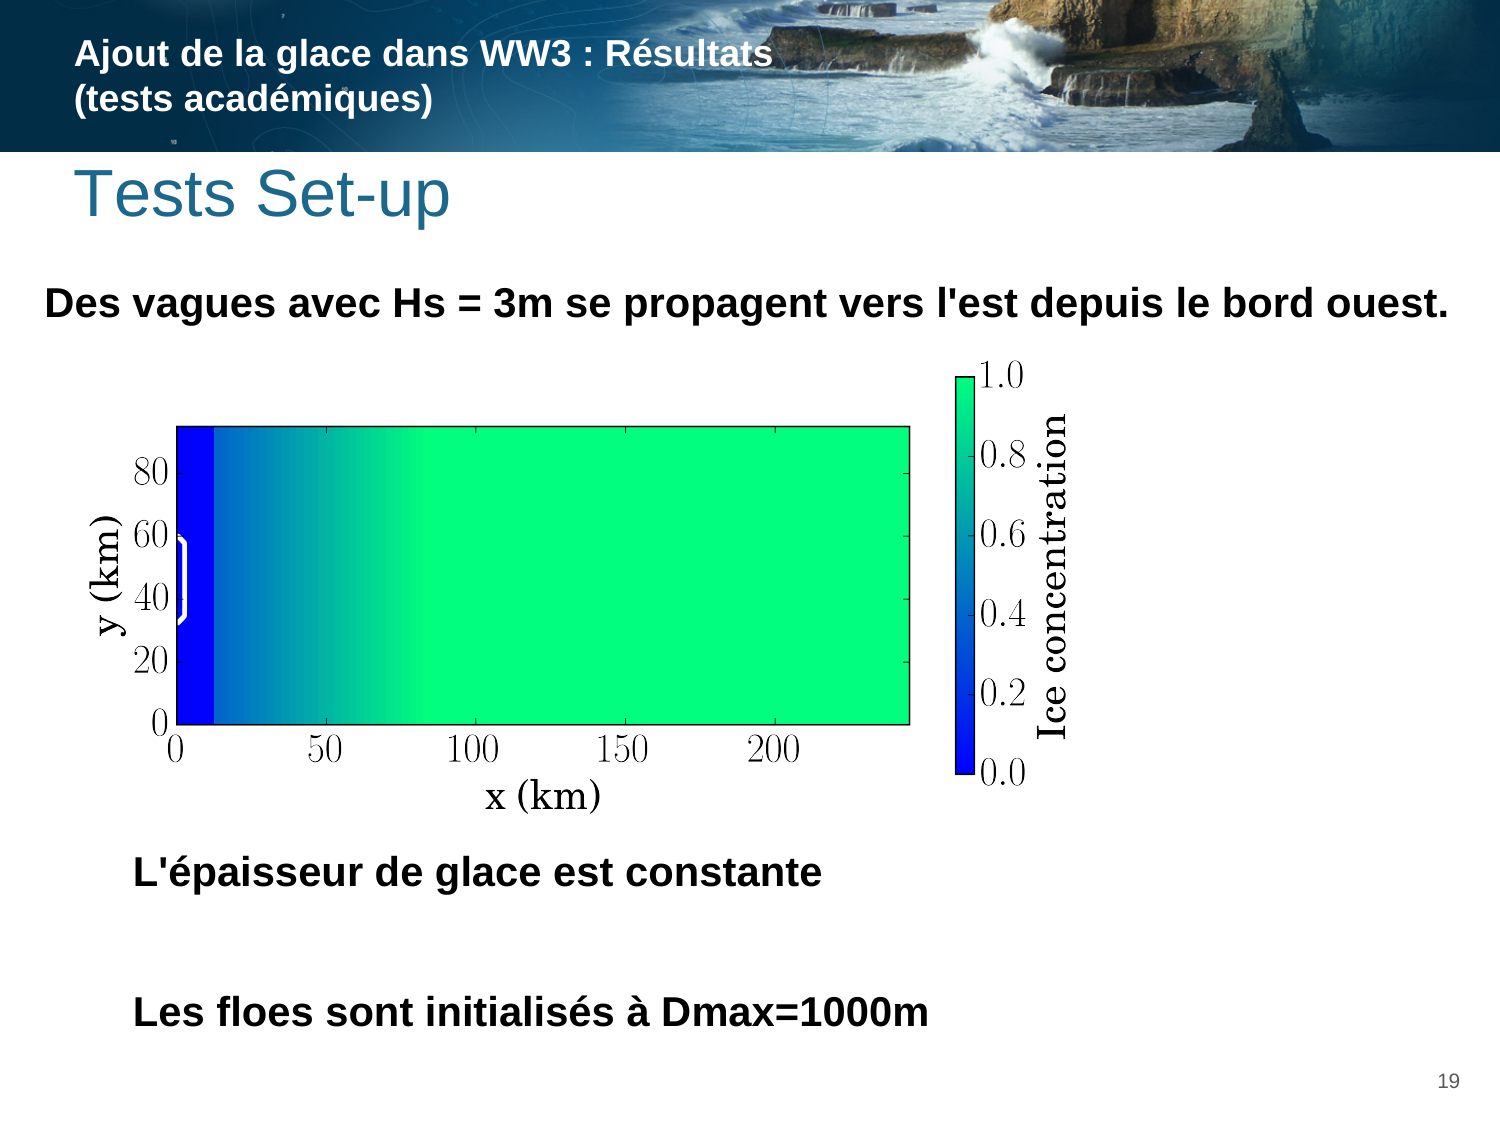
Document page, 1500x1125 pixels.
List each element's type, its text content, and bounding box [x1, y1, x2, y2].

title Tests Set-up [59, 102, 1244, 265]
text_box Des vagues avec Hs = 3m se propagent vers l'est depuis le bord ouest. [1211, 265, 1500, 412]
text_box L'épaisseur de glace est constante Les floes sont initialisés à Dmax=1000m [118, 834, 1418, 1111]
picture [0, 0, 1500, 152]
picture [29, 265, 1211, 886]
title Ajout de la glace dans WW3 : Résultats (tests académiques) [59, 21, 1093, 127]
